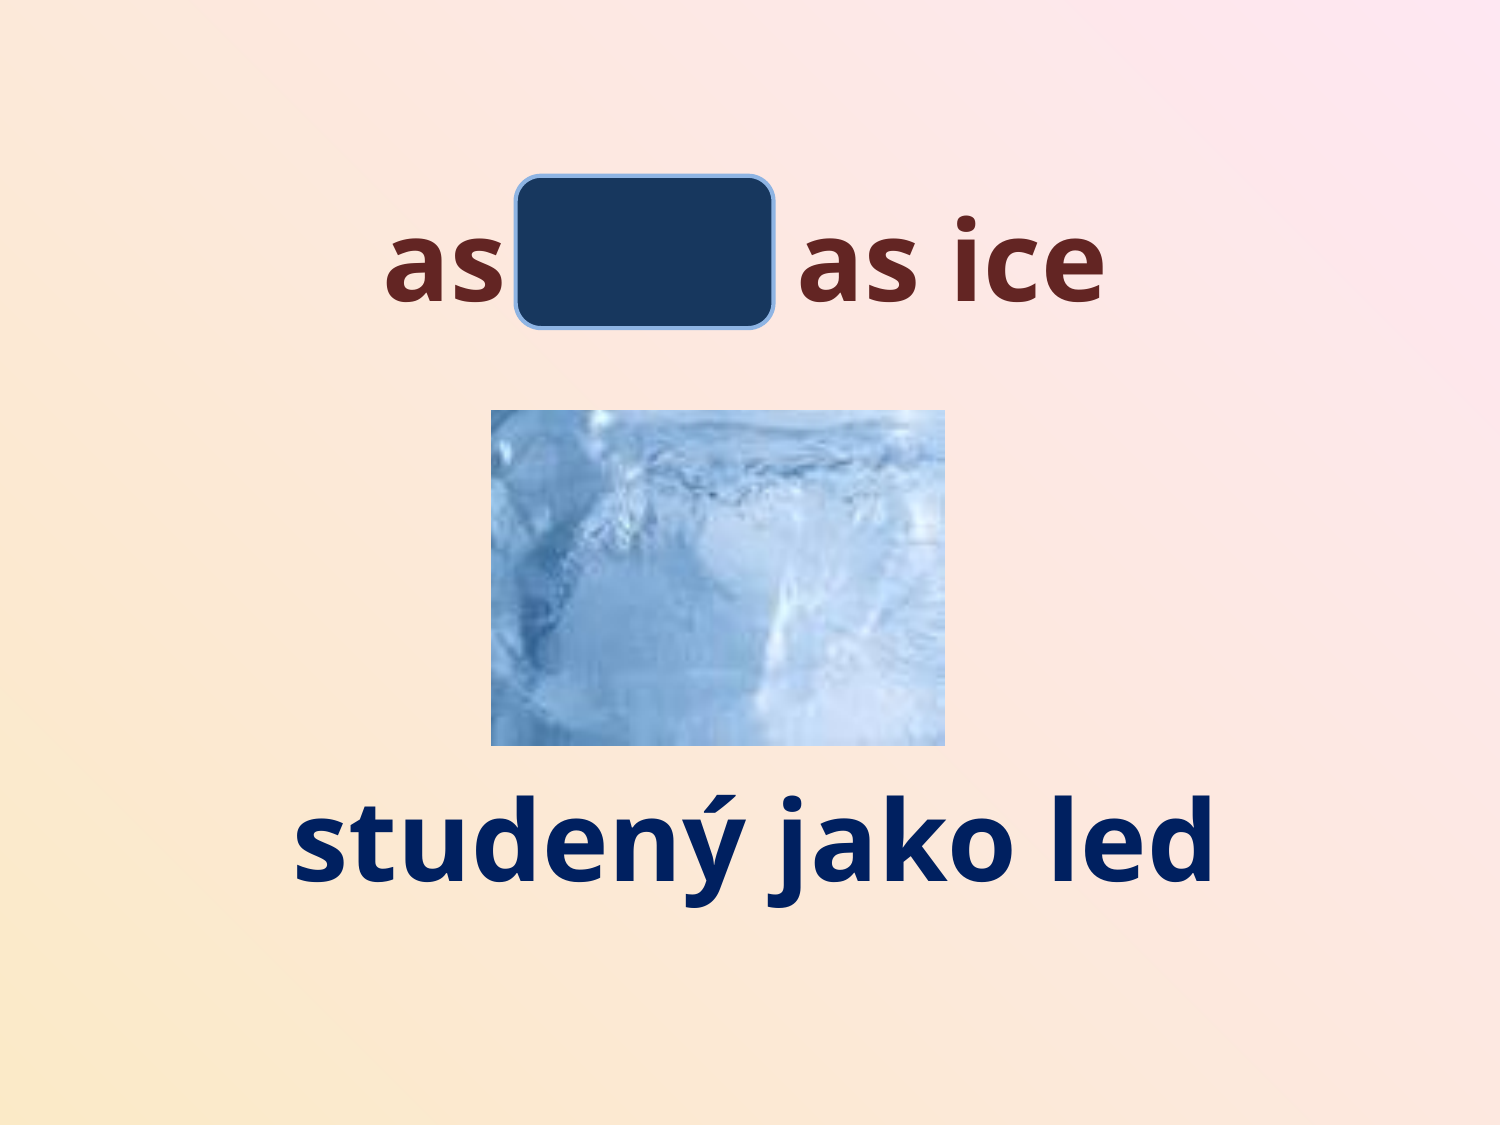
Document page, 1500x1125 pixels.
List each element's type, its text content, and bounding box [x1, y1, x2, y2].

text_box [515, 175, 774, 329]
title as cool as ice [70, 163, 1421, 352]
text_box studený jako led [210, 761, 1301, 913]
picture [491, 410, 945, 746]
